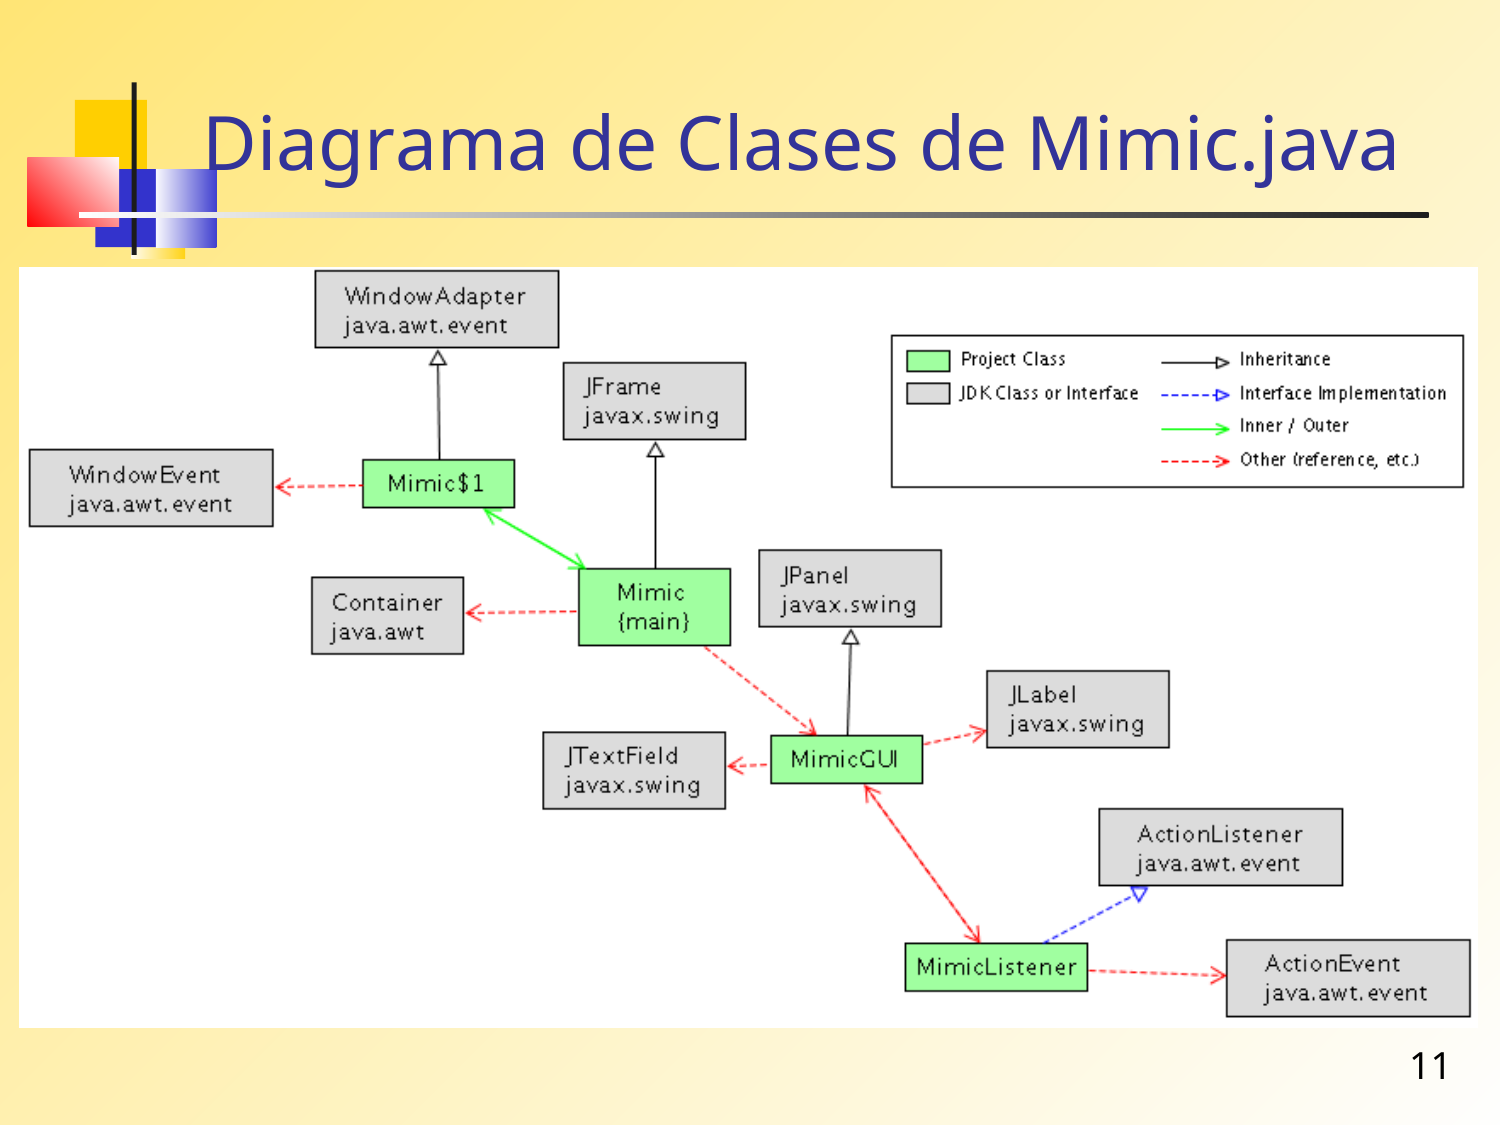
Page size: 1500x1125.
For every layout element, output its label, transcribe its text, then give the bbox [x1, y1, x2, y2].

title Diagrama de Clases de Mimic.java [187, 4, 1466, 201]
picture [19, 267, 1478, 1028]
